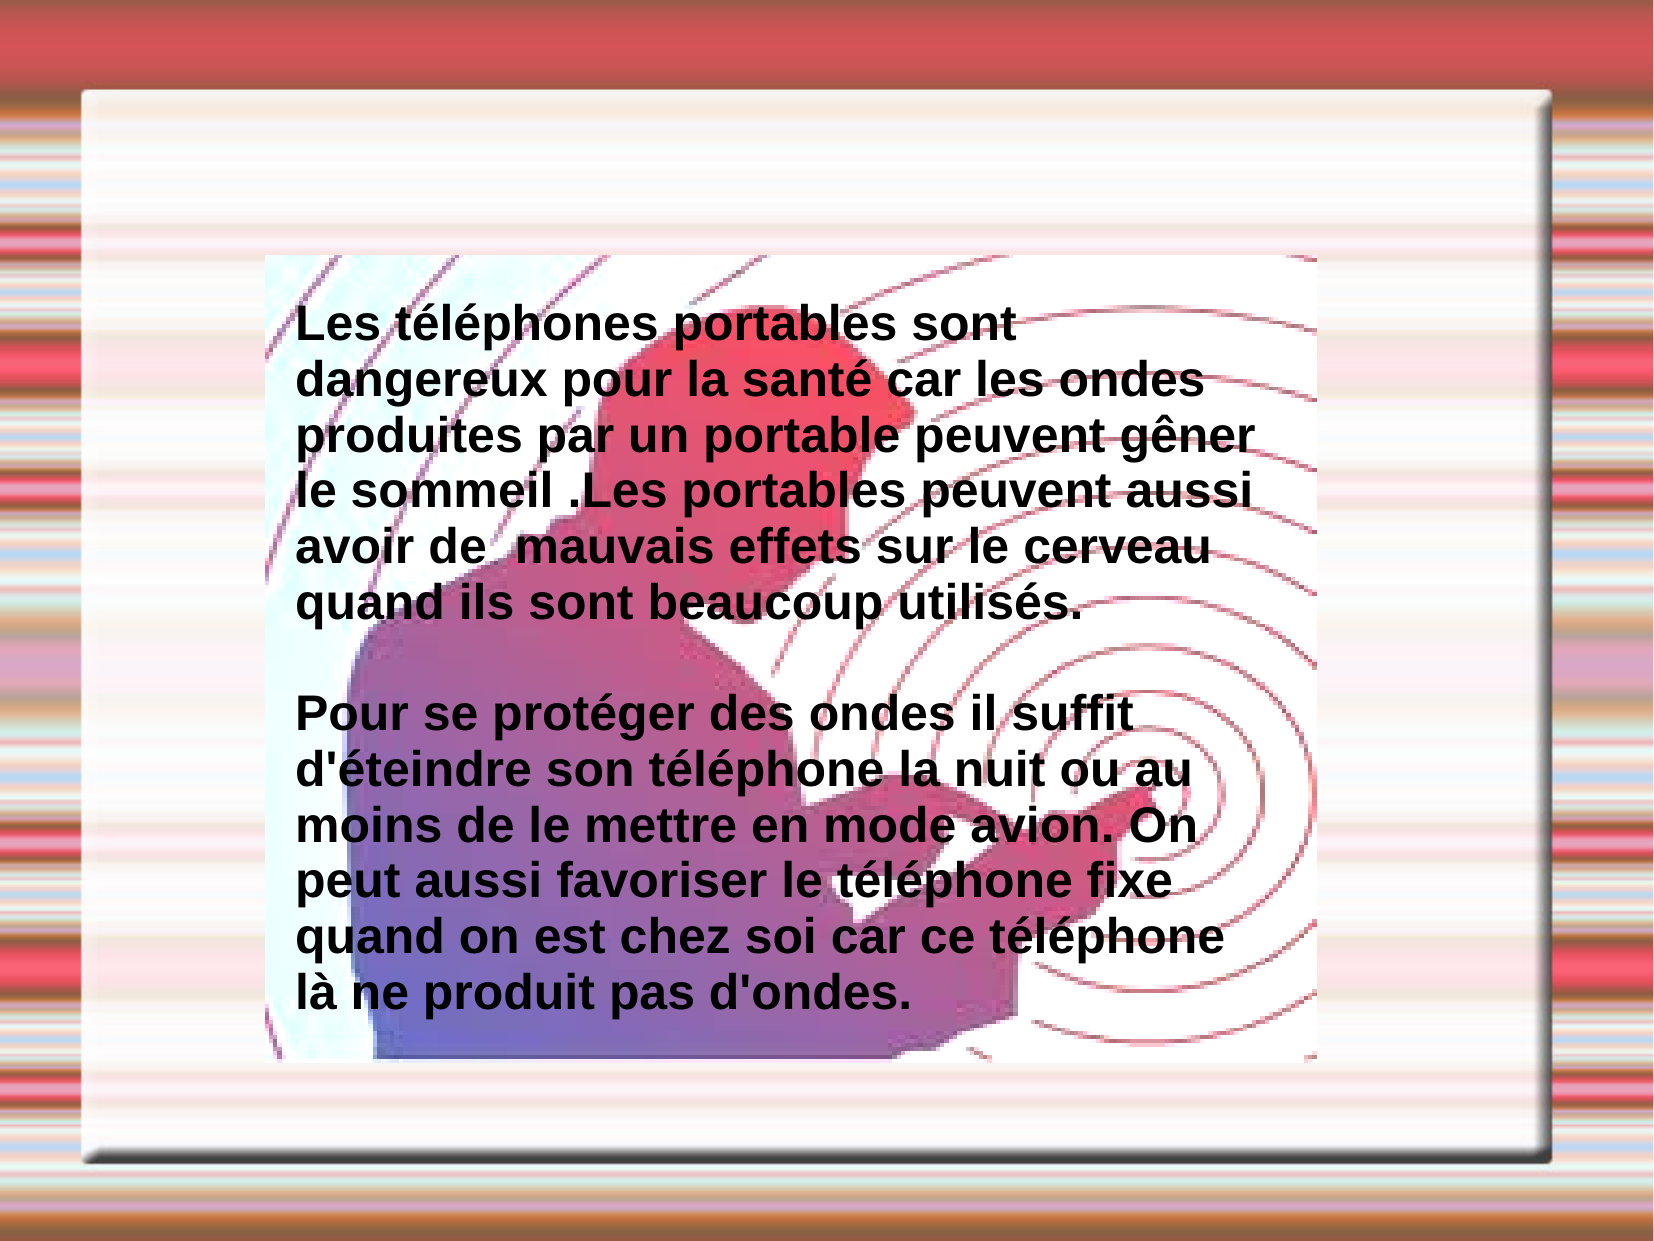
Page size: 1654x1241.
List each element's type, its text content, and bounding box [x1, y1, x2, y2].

text_box Les téléphones portables sont dangereux pour la santé car les ondes produites par un portable peuvent gêner le sommeil .Les portables peuvent aussi avoir de mauvais effets sur le cerveau quand ils sont beaucoup utilisés. Pour se protéger des ondes il suffit d'éteindre son téléphone la nuit ou au moins de le mettre en mode avion. On peut aussi favoriser le téléphone fixe quand on est chez soi car ce téléphone là ne produit pas d'ondes. [295, 295, 1270, 1037]
picture [0, 0, 1654, 1241]
